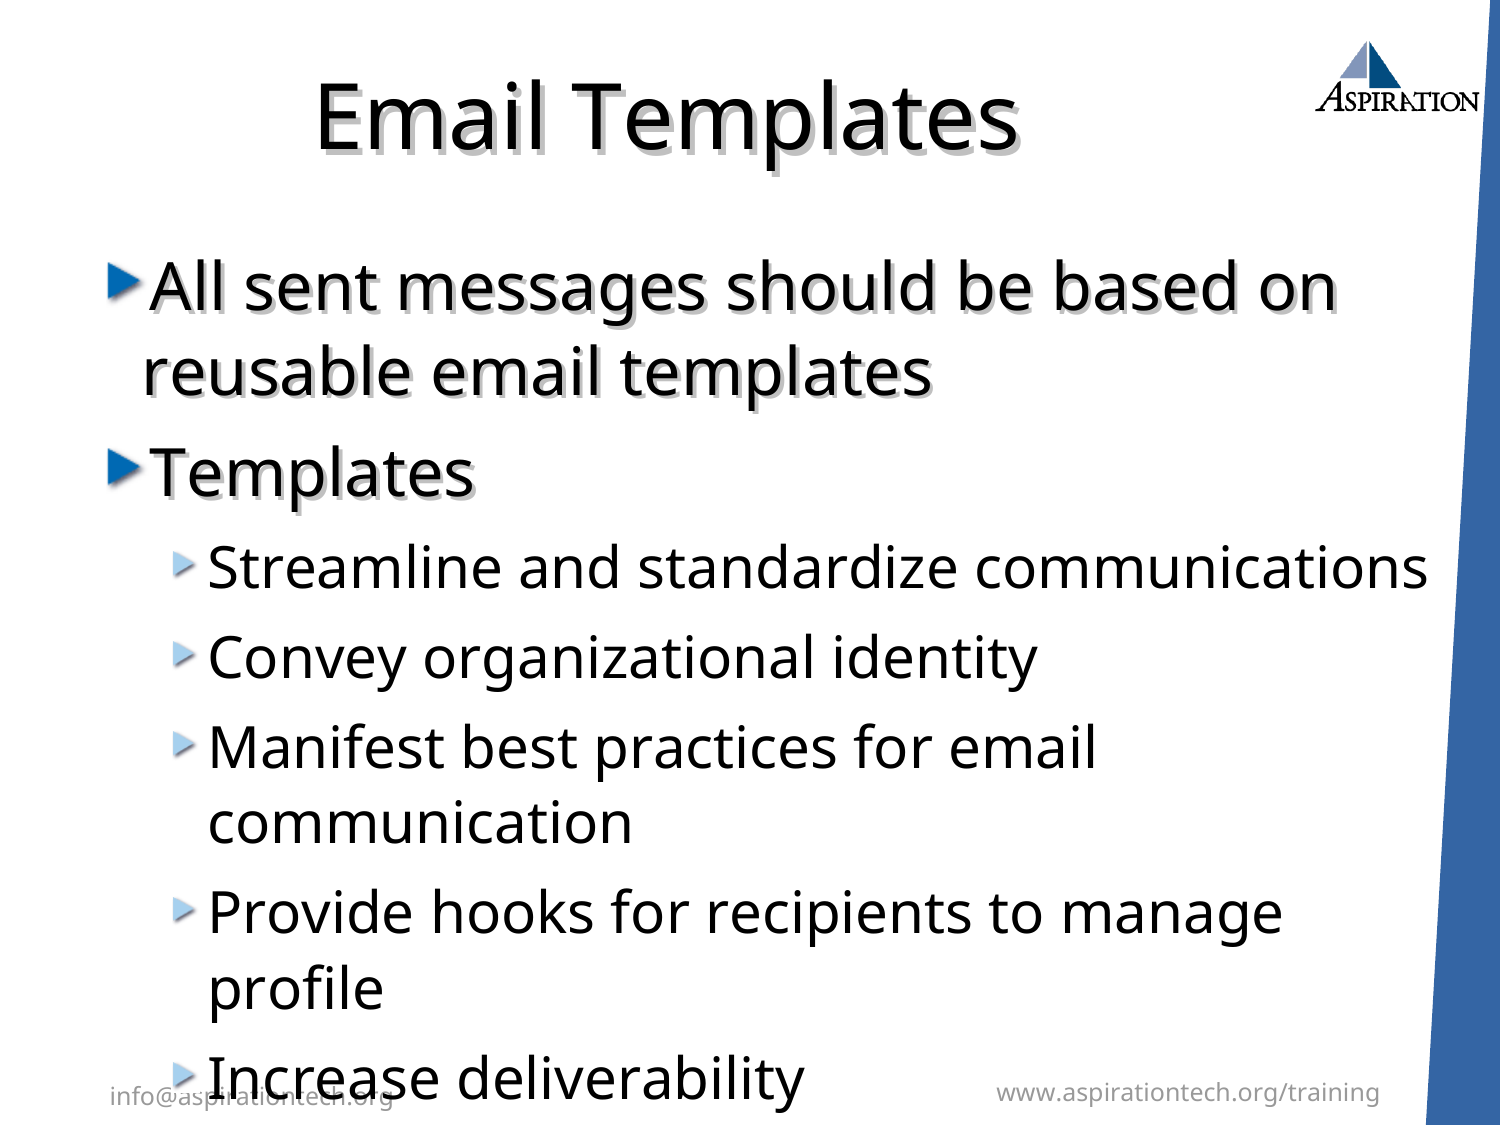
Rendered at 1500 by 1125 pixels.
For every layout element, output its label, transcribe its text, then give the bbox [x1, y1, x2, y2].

title Email Templates [49, 19, 1284, 206]
picture [1315, 41, 1480, 120]
list All sent messages should be based on reusable email templates Templates Streamline and standardize communications Convey organizational identity Manifest best practices for email communication Provide hooks for recipients to manage profile Increase deliverability [49, 238, 1447, 1036]
picture [171, 1059, 200, 1093]
